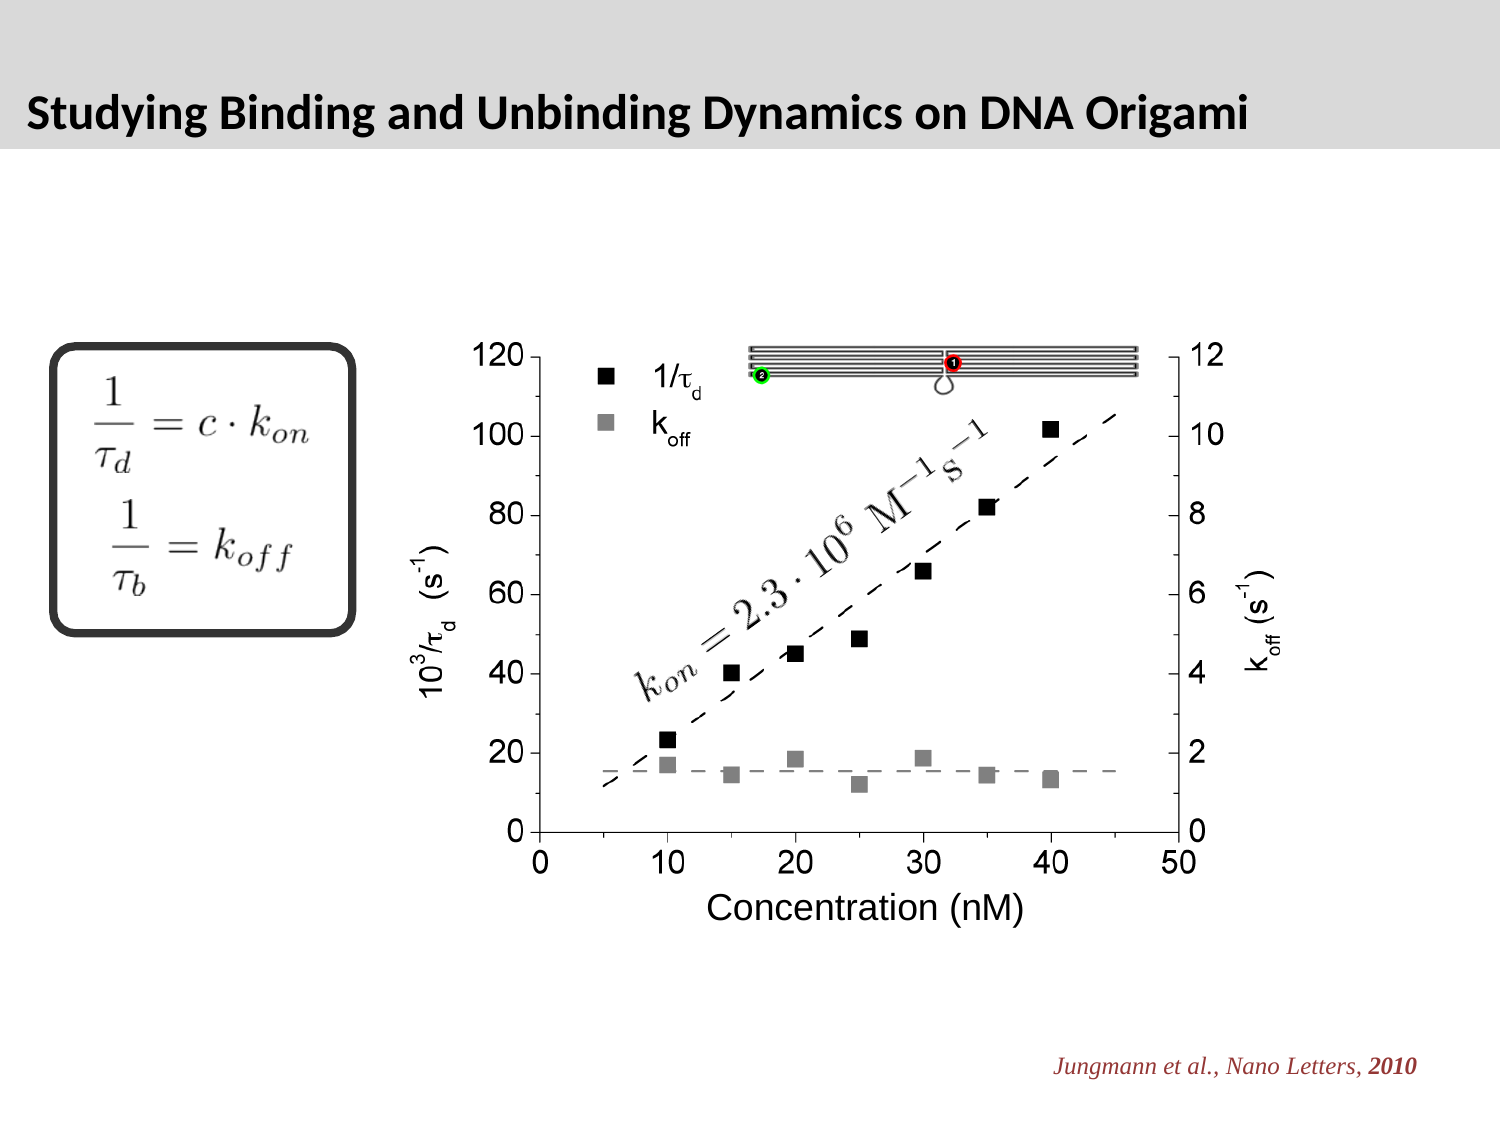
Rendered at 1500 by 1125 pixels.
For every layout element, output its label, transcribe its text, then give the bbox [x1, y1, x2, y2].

picture [94, 376, 310, 473]
text_box Jungmann et al., Nano Letters, 2010 [1051, 1047, 1421, 1082]
picture [409, 342, 1280, 929]
text_box Concentration (nM) [703, 881, 1029, 931]
text_box [0, 0, 1500, 149]
text_box [690, 876, 1046, 938]
picture [111, 499, 294, 596]
title Studying Binding and Unbinding Dynamics on DNA Origami [24, 77, 1253, 142]
